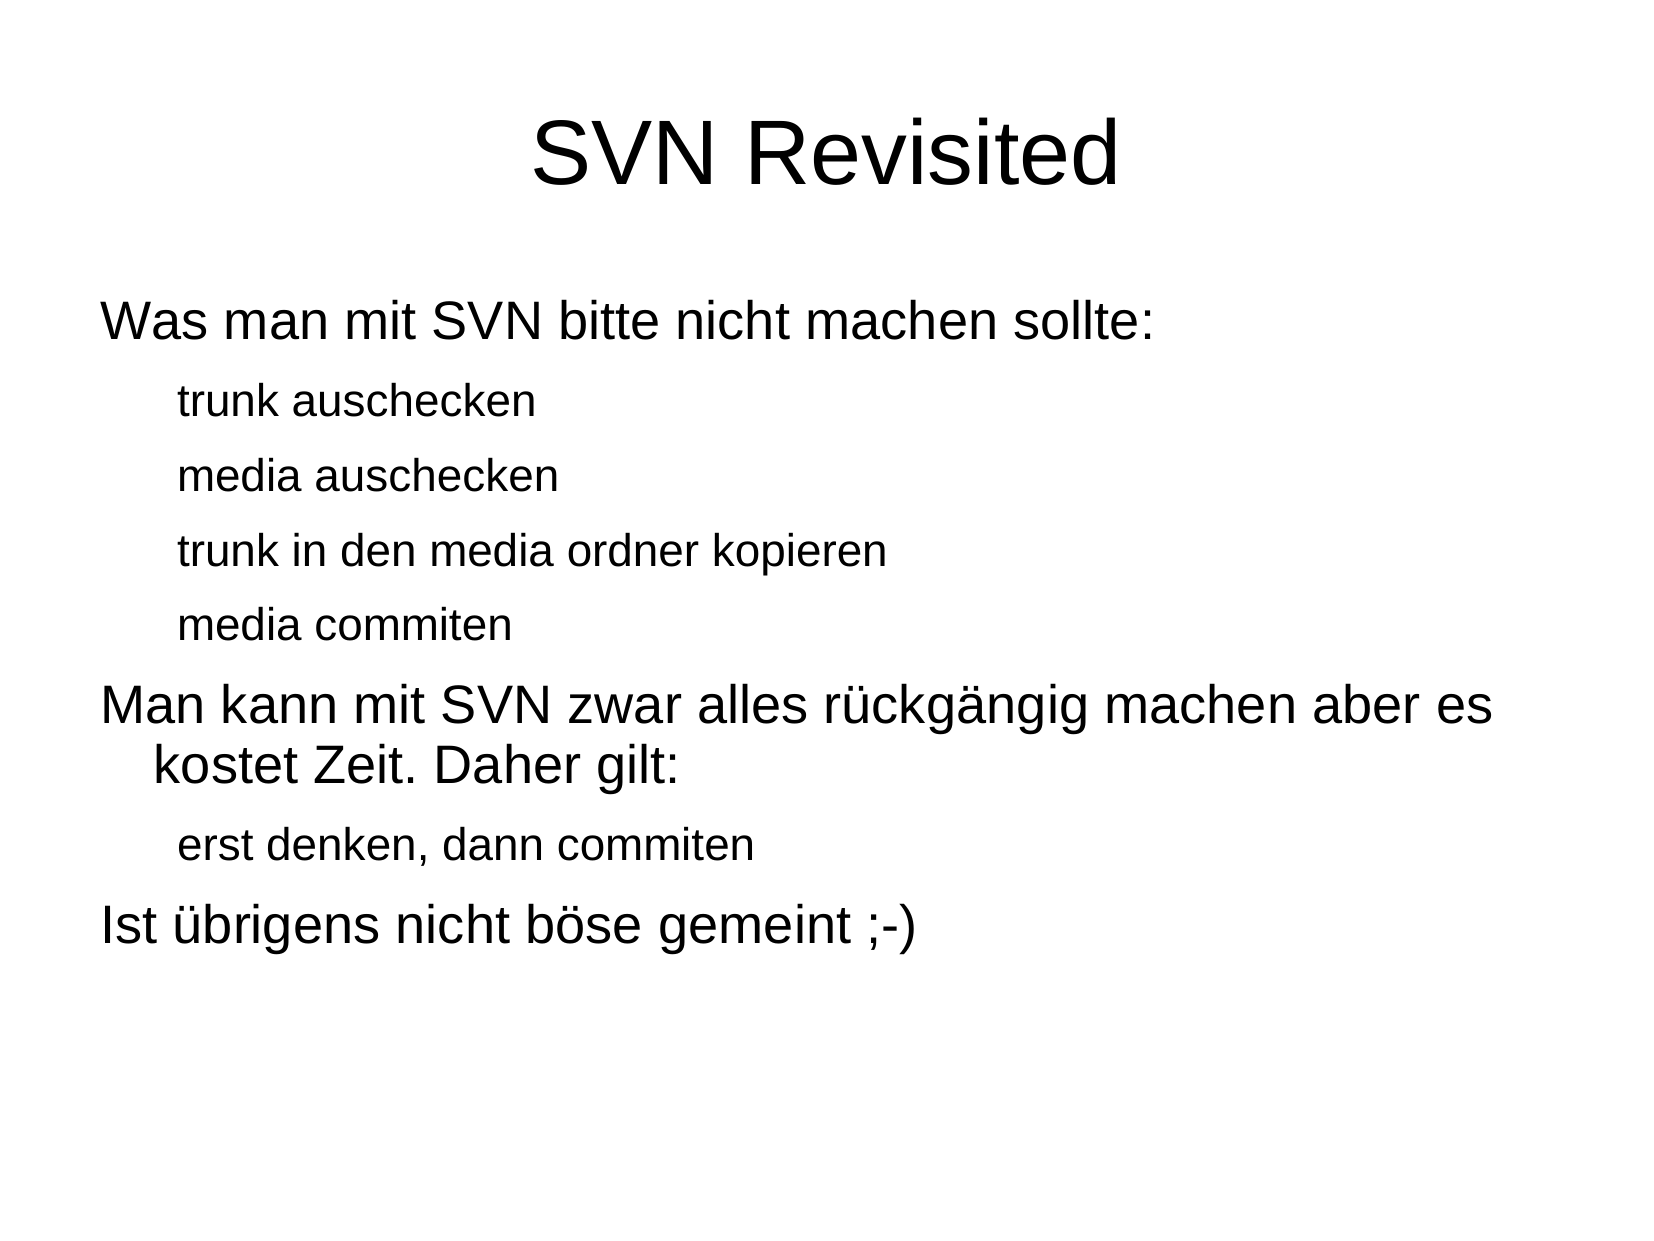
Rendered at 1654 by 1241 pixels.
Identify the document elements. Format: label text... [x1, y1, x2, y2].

title SVN Revisited [82, 56, 1571, 250]
list Was man mit SVN bitte nicht machen sollte: trunk auschecken media auschecken trunk in den media ordner kopieren media commiten Man kann mit SVN zwar alles rückgängig machen aber es kostet Zeit. Daher gilt: erst denken, dann commiten Ist übrigens nicht böse gemeint ;-) [82, 290, 1571, 1094]
